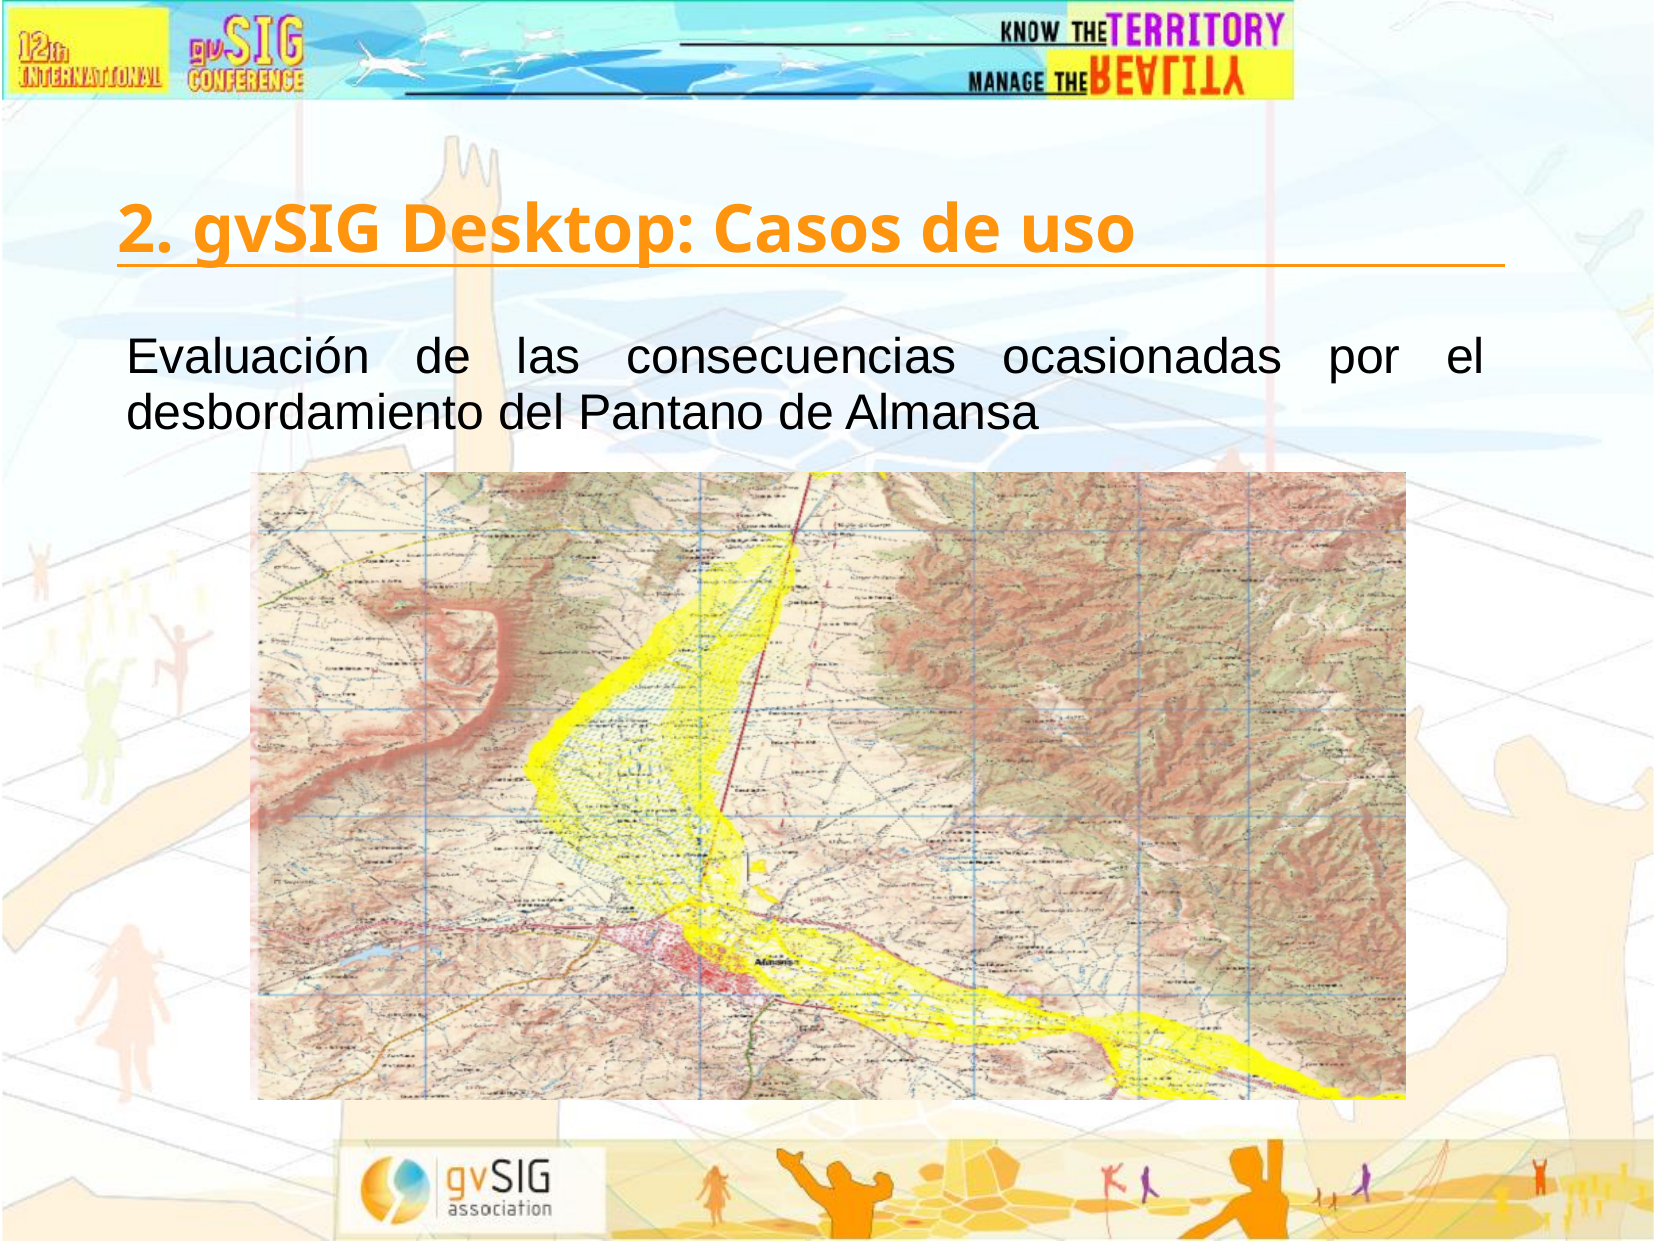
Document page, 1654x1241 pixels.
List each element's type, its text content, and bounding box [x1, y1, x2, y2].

picture [2, 0, 1654, 1241]
text_box Evaluación de las consecuencias ocasionadas por el desbordamiento del Pantano de Almansa [111, 321, 1501, 449]
title 2. gvSIG Desktop: Casos de uso [117, 187, 1606, 266]
